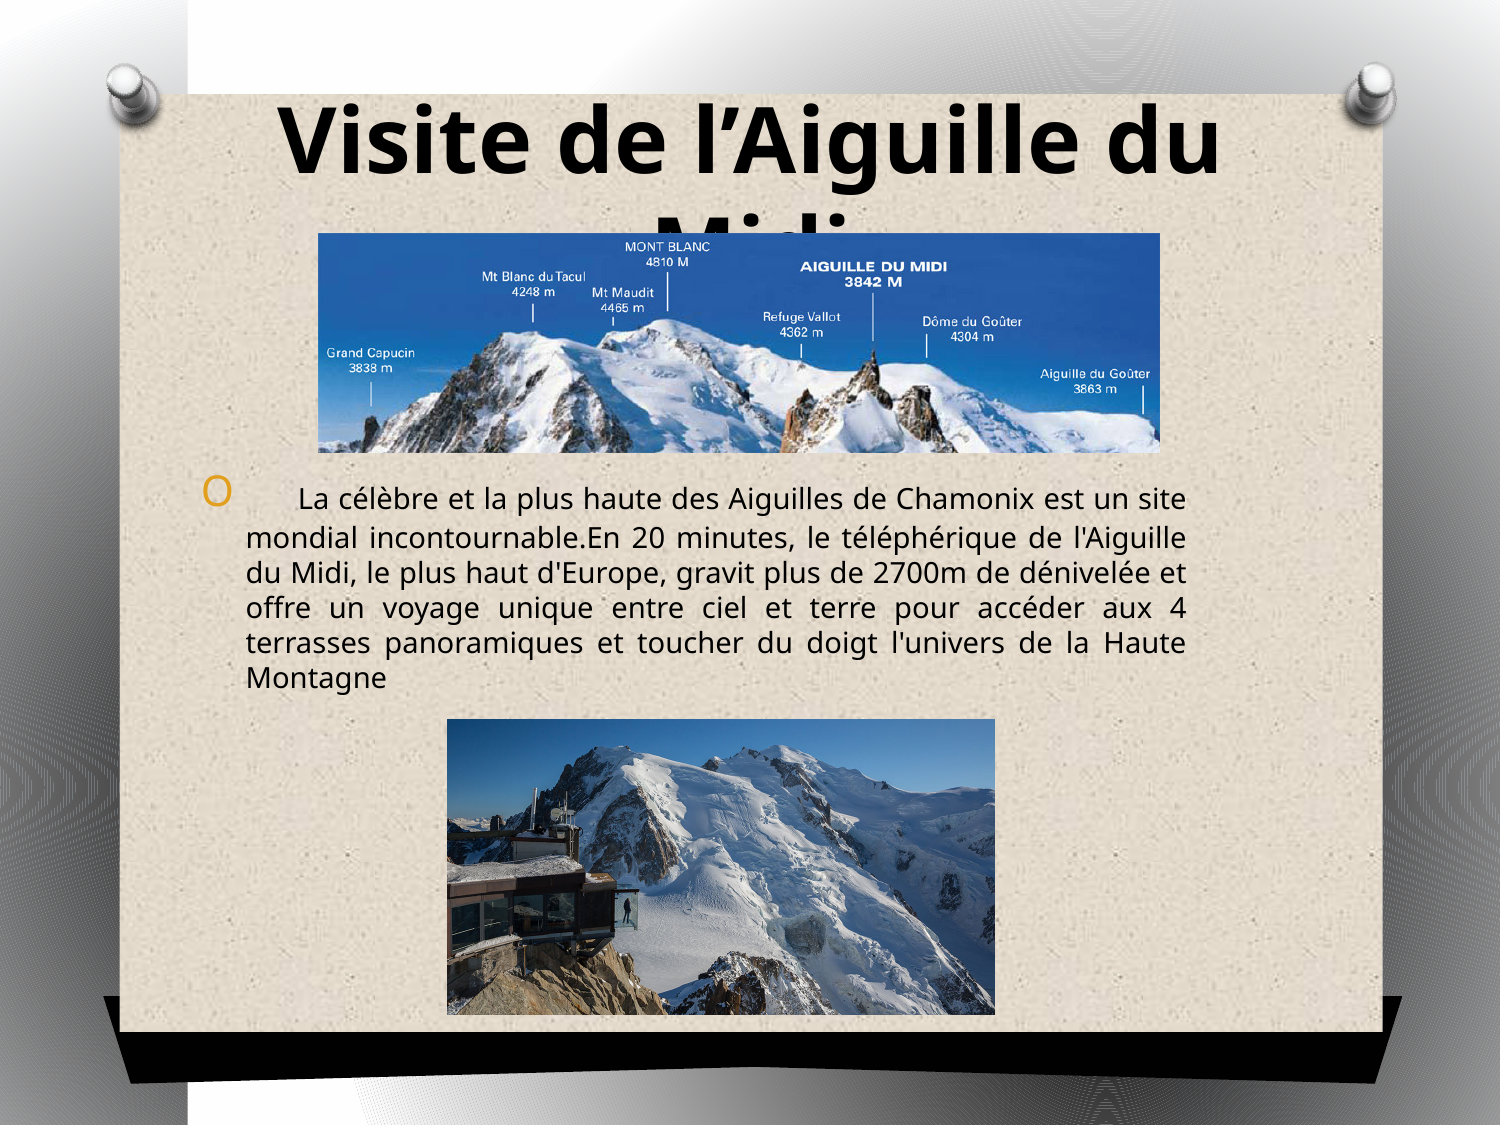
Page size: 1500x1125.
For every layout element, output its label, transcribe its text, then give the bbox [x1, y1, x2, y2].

title Visite de l’Aiguille du Midi [179, 74, 1323, 234]
list La célèbre et la plus haute des Aiguilles de Chamonix est un site mondial incontournable. En 20 minutes, le téléphérique de l'Aiguille du Midi, le plus haut d'Europe, gravit plus de 2700m de dénivelée et offre un voyage unique entre ciel et terre pour accéder aux 4 terrasses panoramiques et toucher du doigt l'univers de la Haute Montagne [185, 452, 1203, 1044]
picture [75, 29, 1439, 1032]
picture [447, 719, 995, 1016]
